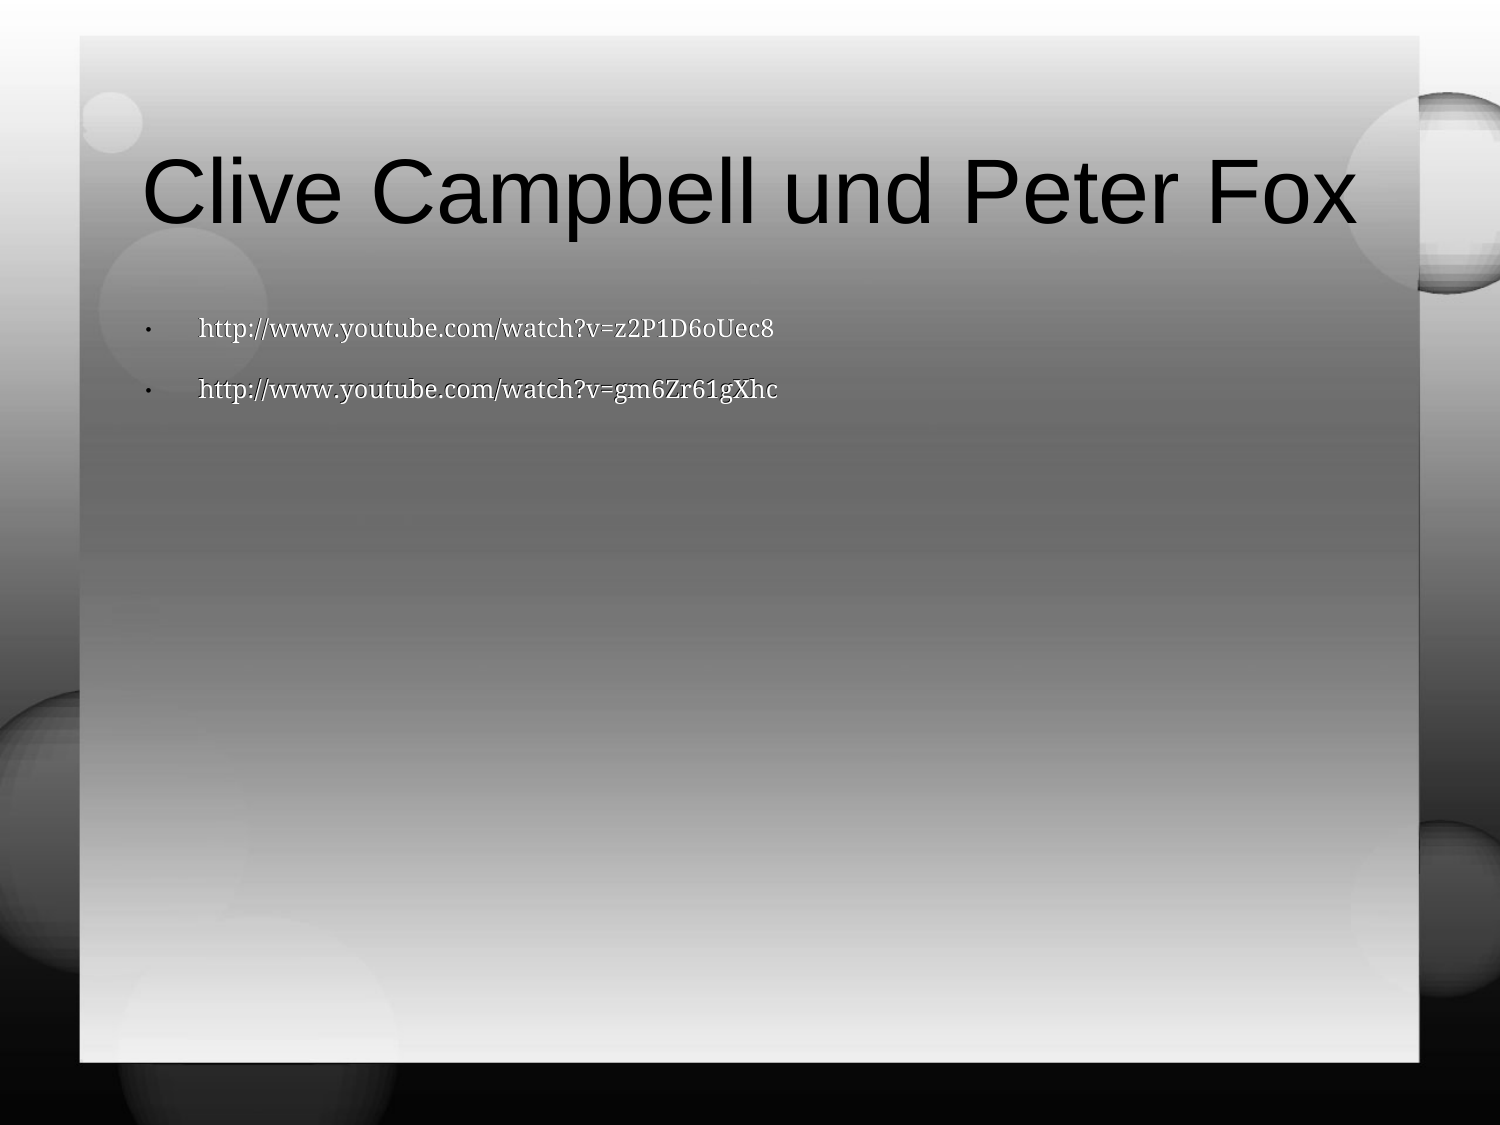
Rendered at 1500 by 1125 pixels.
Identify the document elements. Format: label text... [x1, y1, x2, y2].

list http://www.youtube.com/watch?v=z2P1D6oUec8 http://www.youtube.com/watch?v=gm6Zr61gXhc [110, 312, 1392, 1022]
title Clive Campbell und Peter Fox [110, 93, 1392, 282]
picture [0, 0, 1500, 1125]
